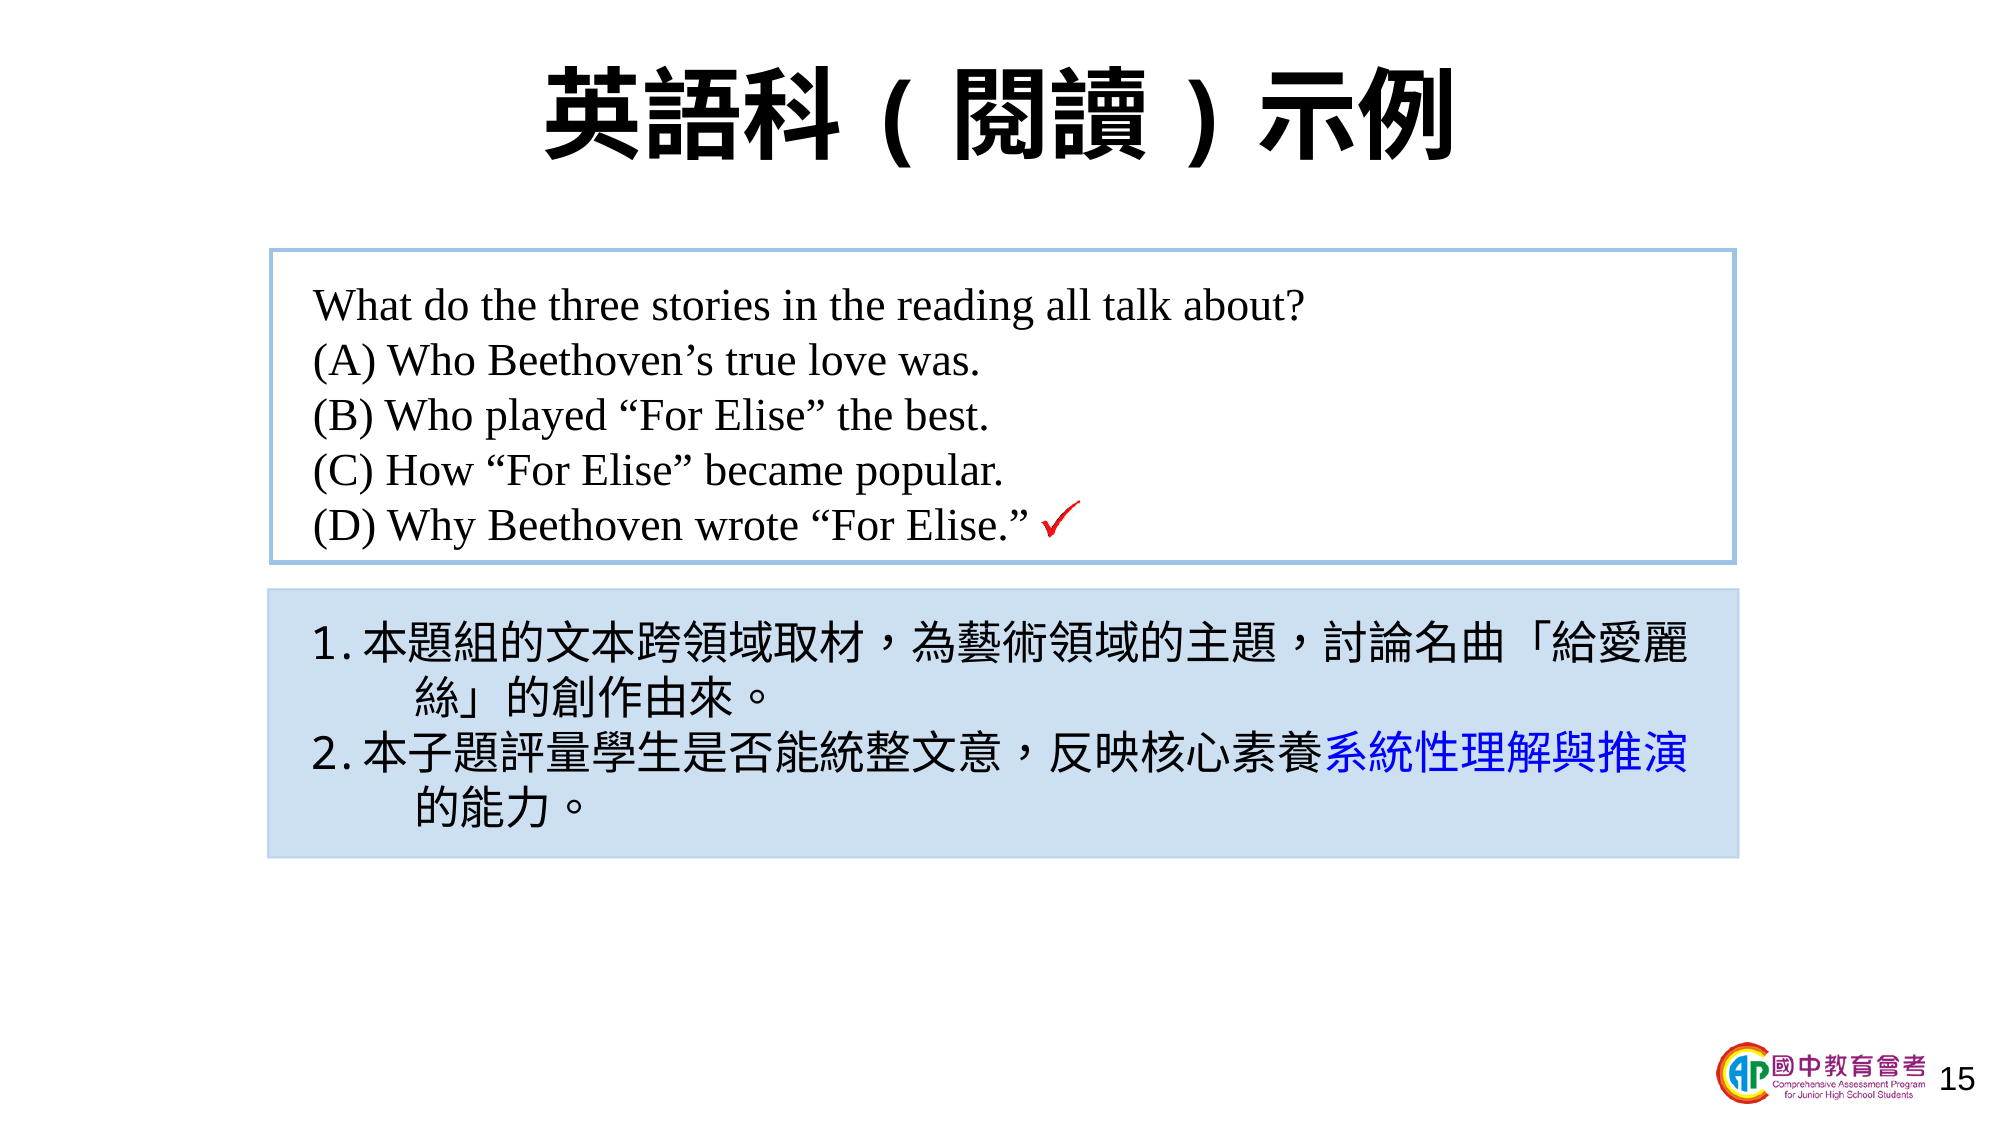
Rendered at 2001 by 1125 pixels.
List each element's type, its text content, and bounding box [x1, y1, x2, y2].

title 英語科(閱讀)示例 [137, 2, 1863, 220]
text_box [268, 589, 1739, 858]
text_box What do the three stories in the reading all talk about? (A) Who Beethoven’s true love was. (B) Who played “For Elise” the best. (C) How “For Elise” became popular. (D) Why Beethoven wrote “For Elise.” [297, 267, 1381, 561]
text_box 本題組的文本跨領域取材，為藝術領域的主題，討論名曲「給愛麗絲」的創作由來。 本子題評量學生是否能統整文意，反映核心素養系統性理解與推演的能力。 [254, 606, 1718, 841]
text_box 15 [1923, 1047, 2000, 1108]
